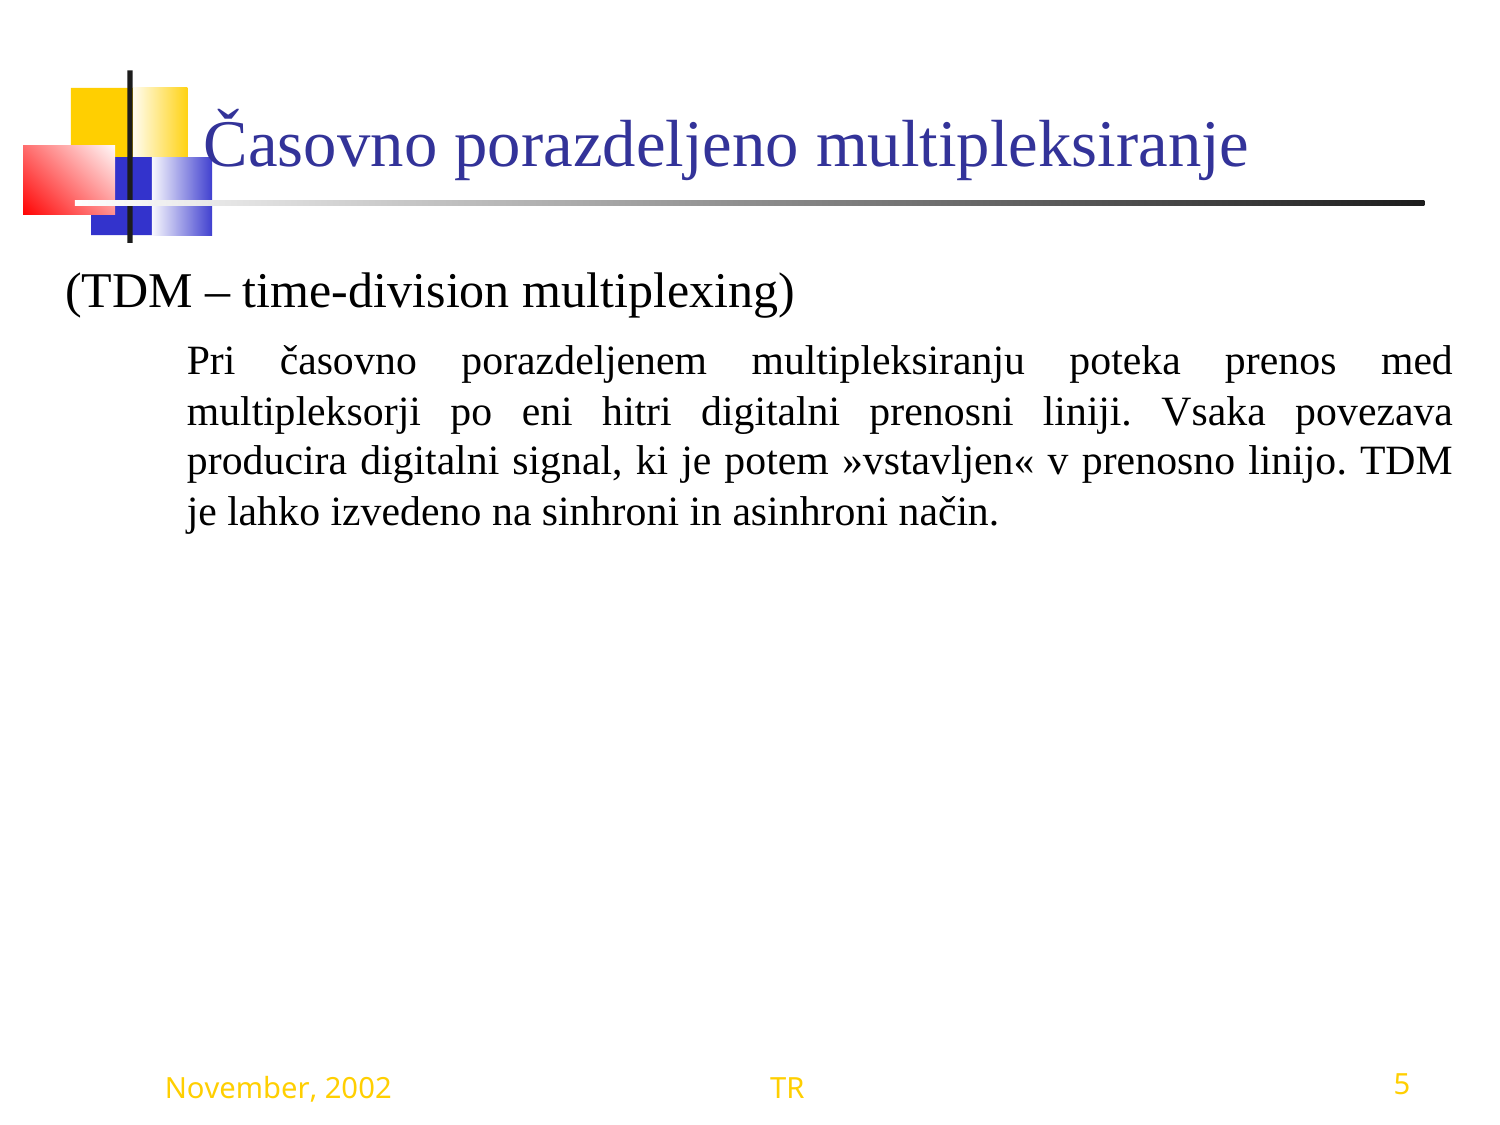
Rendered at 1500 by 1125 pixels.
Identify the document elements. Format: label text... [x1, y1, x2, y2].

list (TDM – time-division multiplexing) Pri časovno porazdeljenem multipleksiranju poteka prenos med multipleksorji po eni hitri digitalni prenosni liniji. Vsaka povezava producira digitalni signal, ki je potem »vstavljen« v prenosno linijo. TDM je lahko izvedeno na sinhroni in asinhroni način. [50, 249, 1469, 1007]
text_box November, 2002 [150, 1037, 463, 1113]
title Časovno porazdeljeno multipleksiranje [188, 92, 1468, 188]
text_box TR [549, 1037, 1026, 1113]
text_box <number> [1112, 1037, 1426, 1113]
